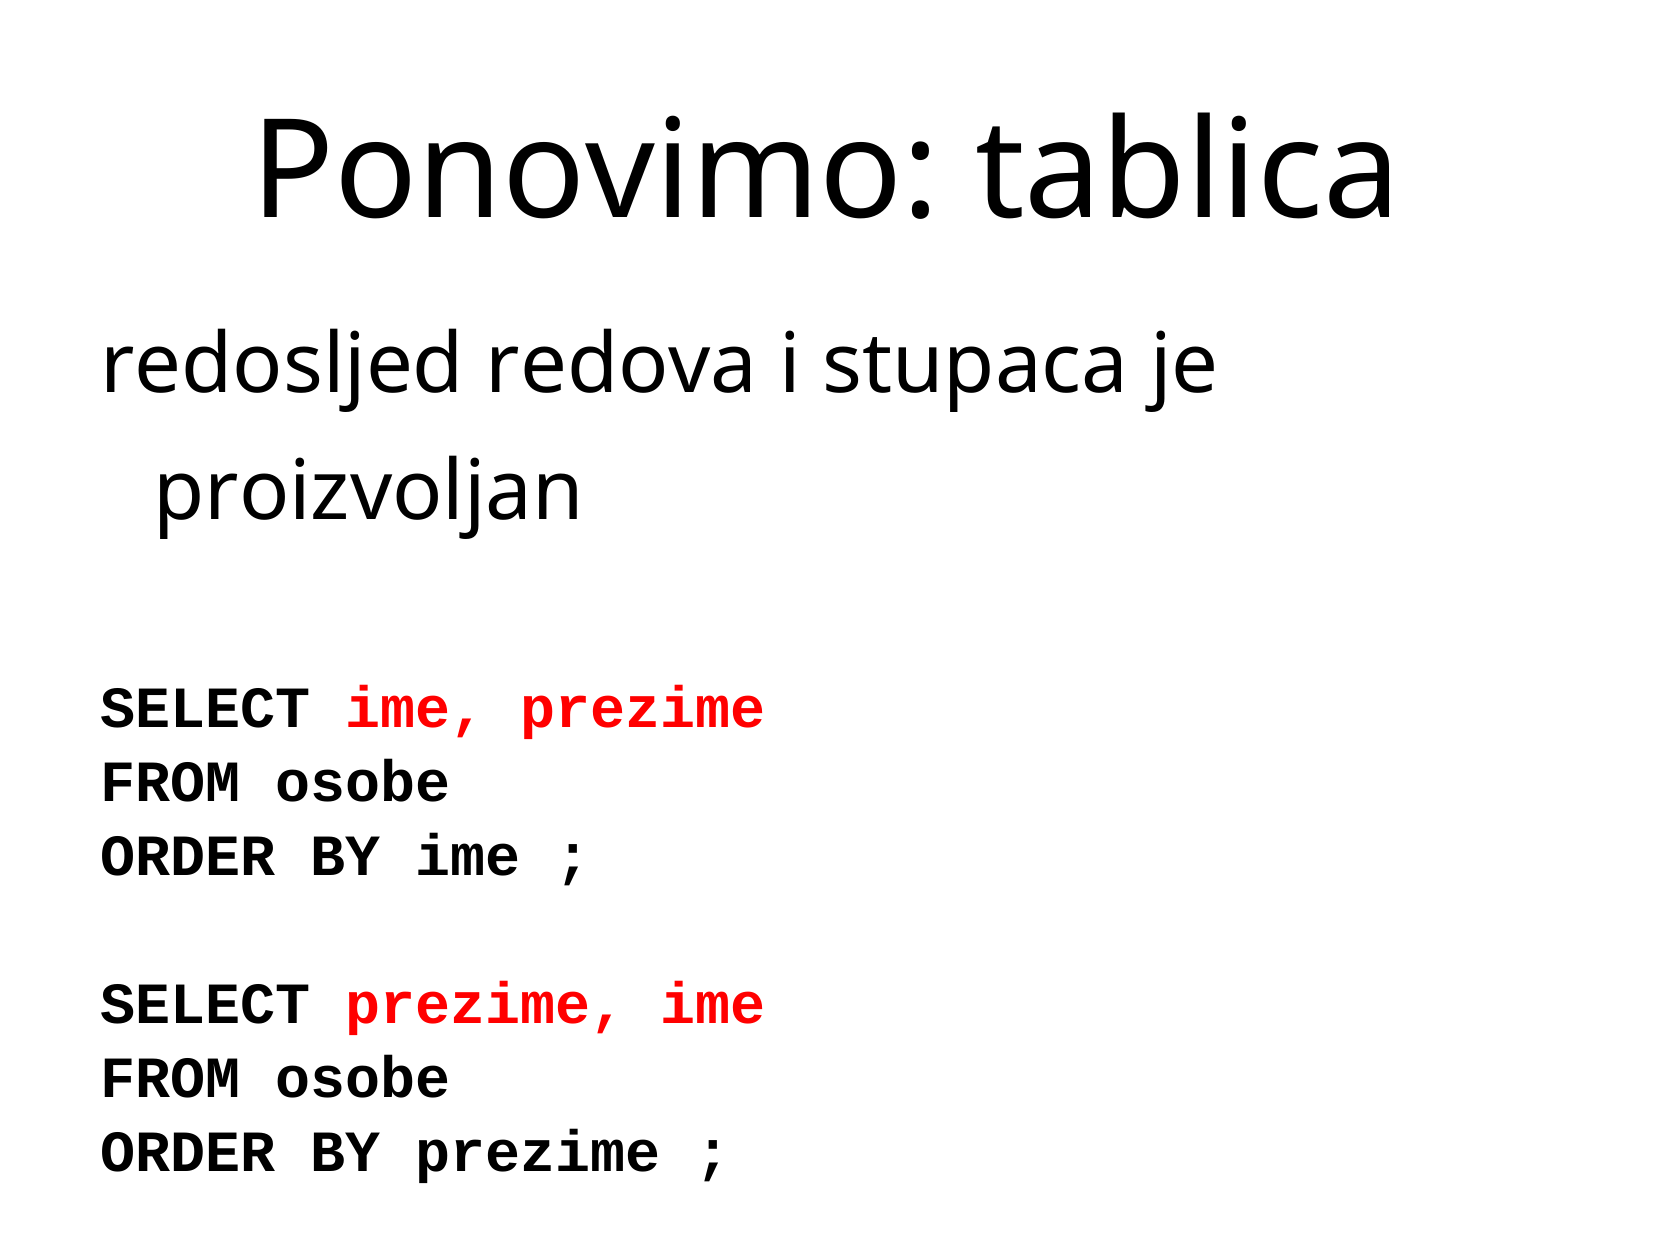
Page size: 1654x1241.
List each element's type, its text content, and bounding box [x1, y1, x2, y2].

title Ponovimo: tablica [82, 56, 1571, 250]
list redosljed redova i stupaca je proizvoljan SELECT ime, prezime FROM osobe ORDER BY ime ; SELECT prezime, ime FROM osobe ORDER BY prezime ; [82, 290, 1571, 1171]
